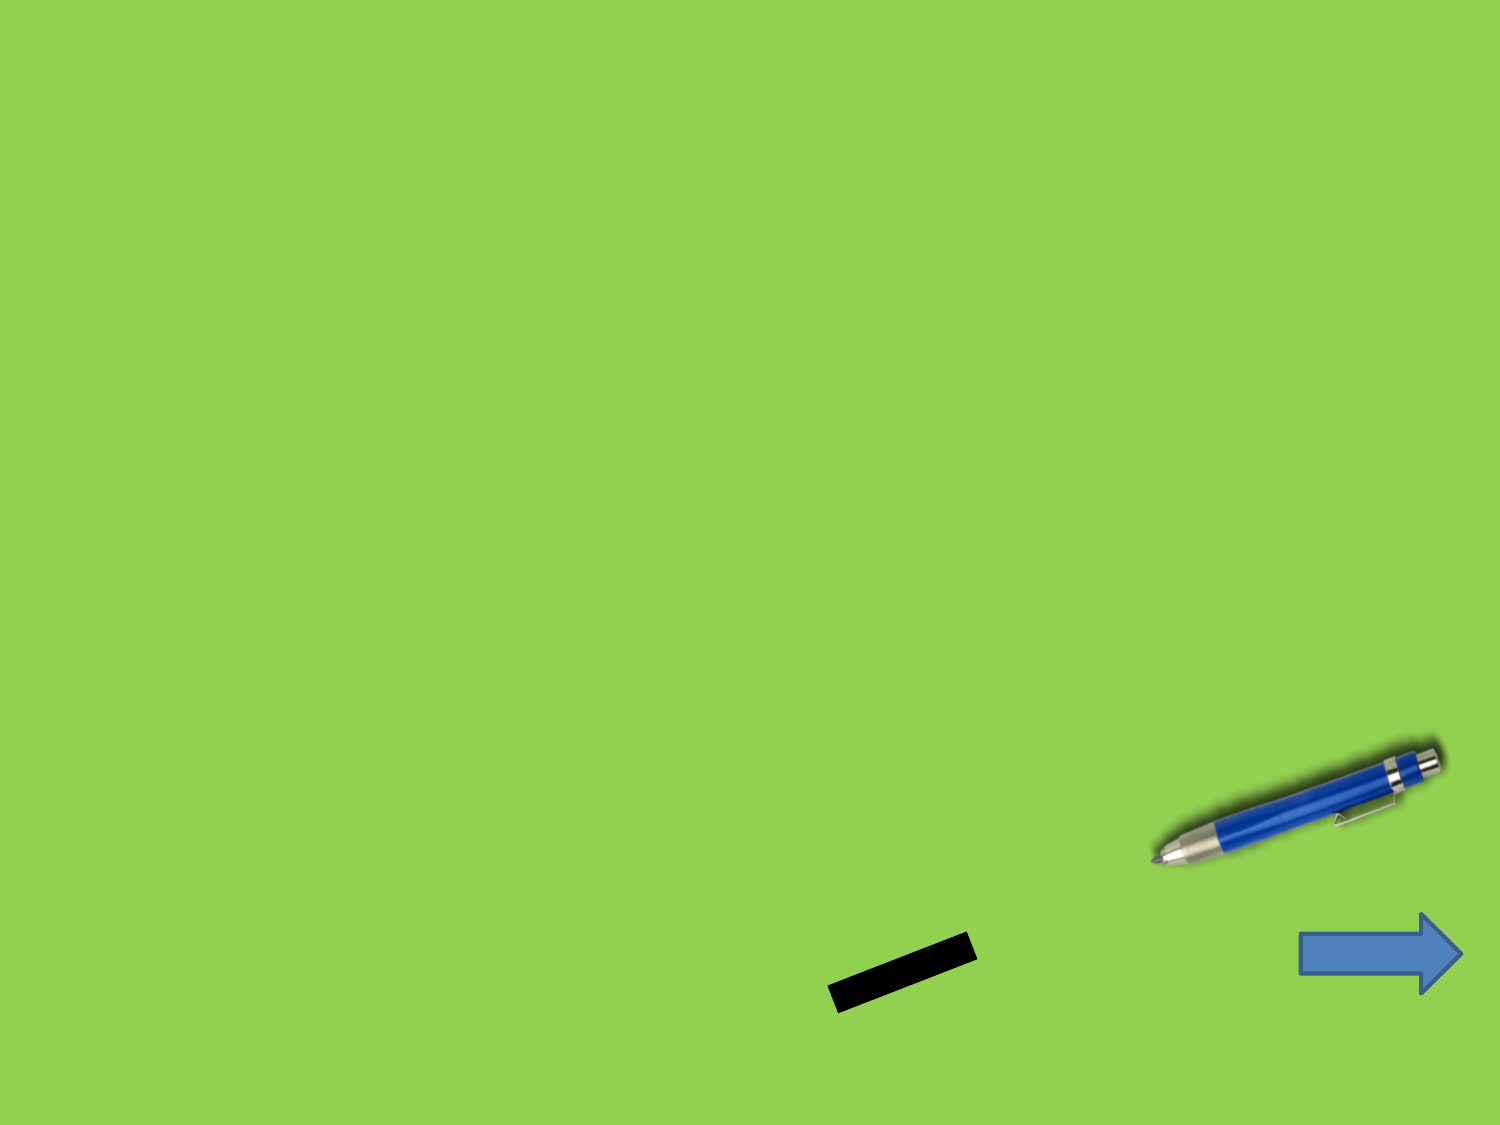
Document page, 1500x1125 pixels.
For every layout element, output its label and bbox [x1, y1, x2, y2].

text_box [1300, 913, 1462, 994]
picture [1134, 717, 1465, 894]
